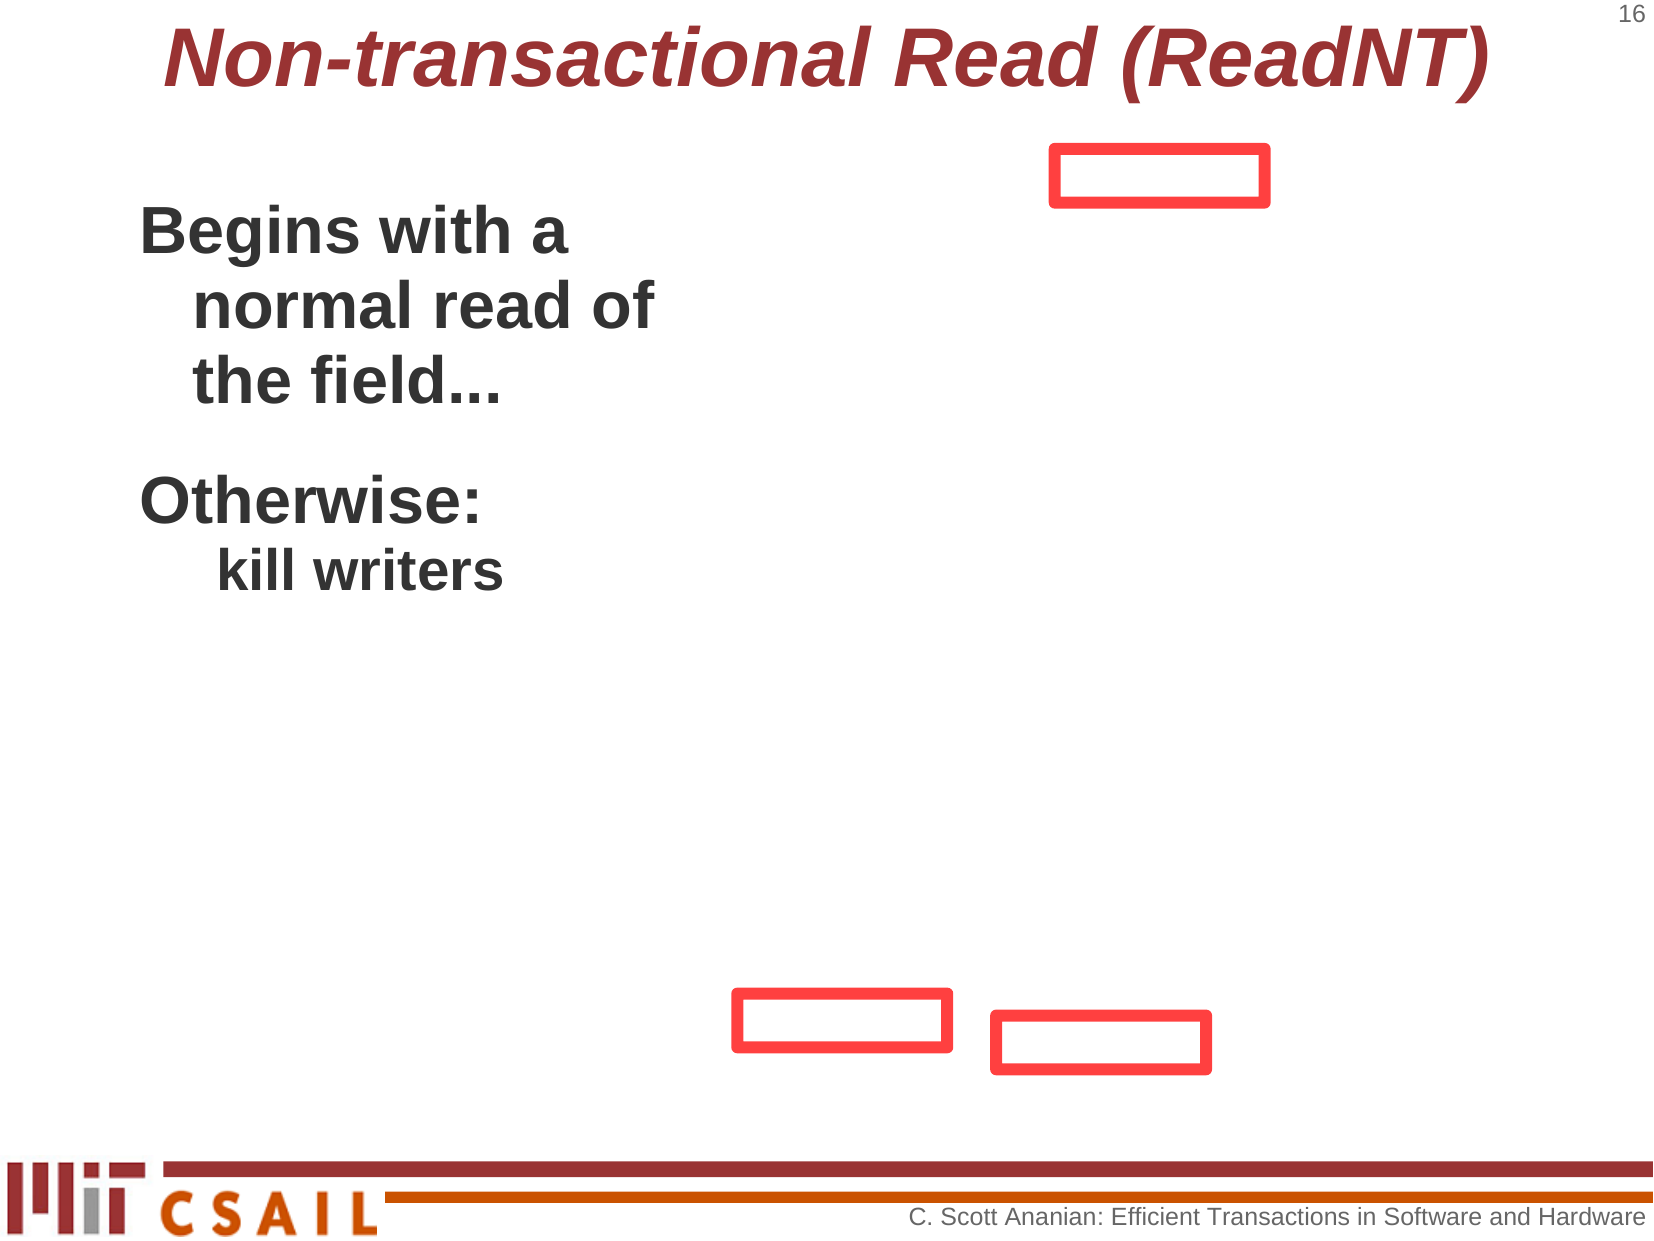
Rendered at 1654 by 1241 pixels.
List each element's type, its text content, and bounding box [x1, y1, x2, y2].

list Begins with a normal read of the field... Otherwise: kill writers [121, 193, 701, 1133]
title Non-transactional Read (ReadNT) [121, 0, 1534, 115]
picture [743, 110, 1653, 1130]
picture [0, 1155, 377, 1237]
picture [744, 1000, 941, 1041]
